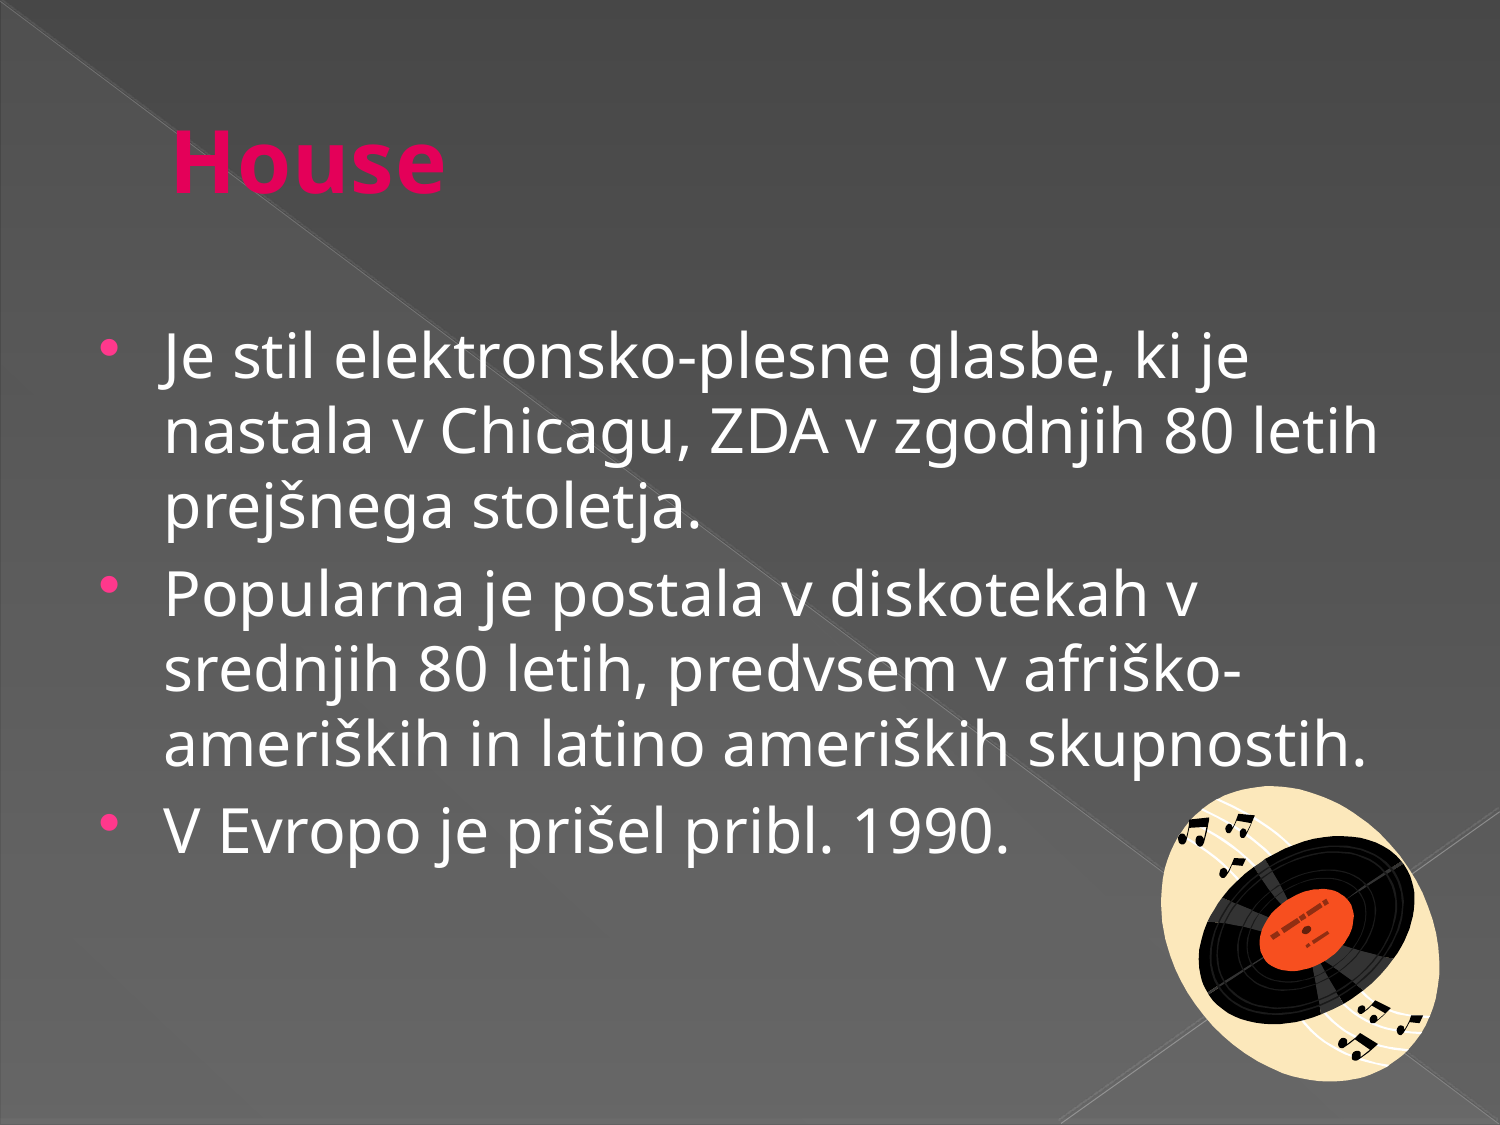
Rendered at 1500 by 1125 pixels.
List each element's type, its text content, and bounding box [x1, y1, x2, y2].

list Je stil elektronsko-plesne glasbe, ki je nastala v Chicagu, ZDA v zgodnjih 80 letih prejšnega stoletja. Popularna je postala v diskotekah v srednjih 80 letih, predvsem v afriško-ameriških in latino ameriških skupnostih. V Evropo je prišel pribl. 1990. [75, 308, 1425, 1059]
title House [75, 43, 1425, 274]
picture [1160, 785, 1441, 1083]
